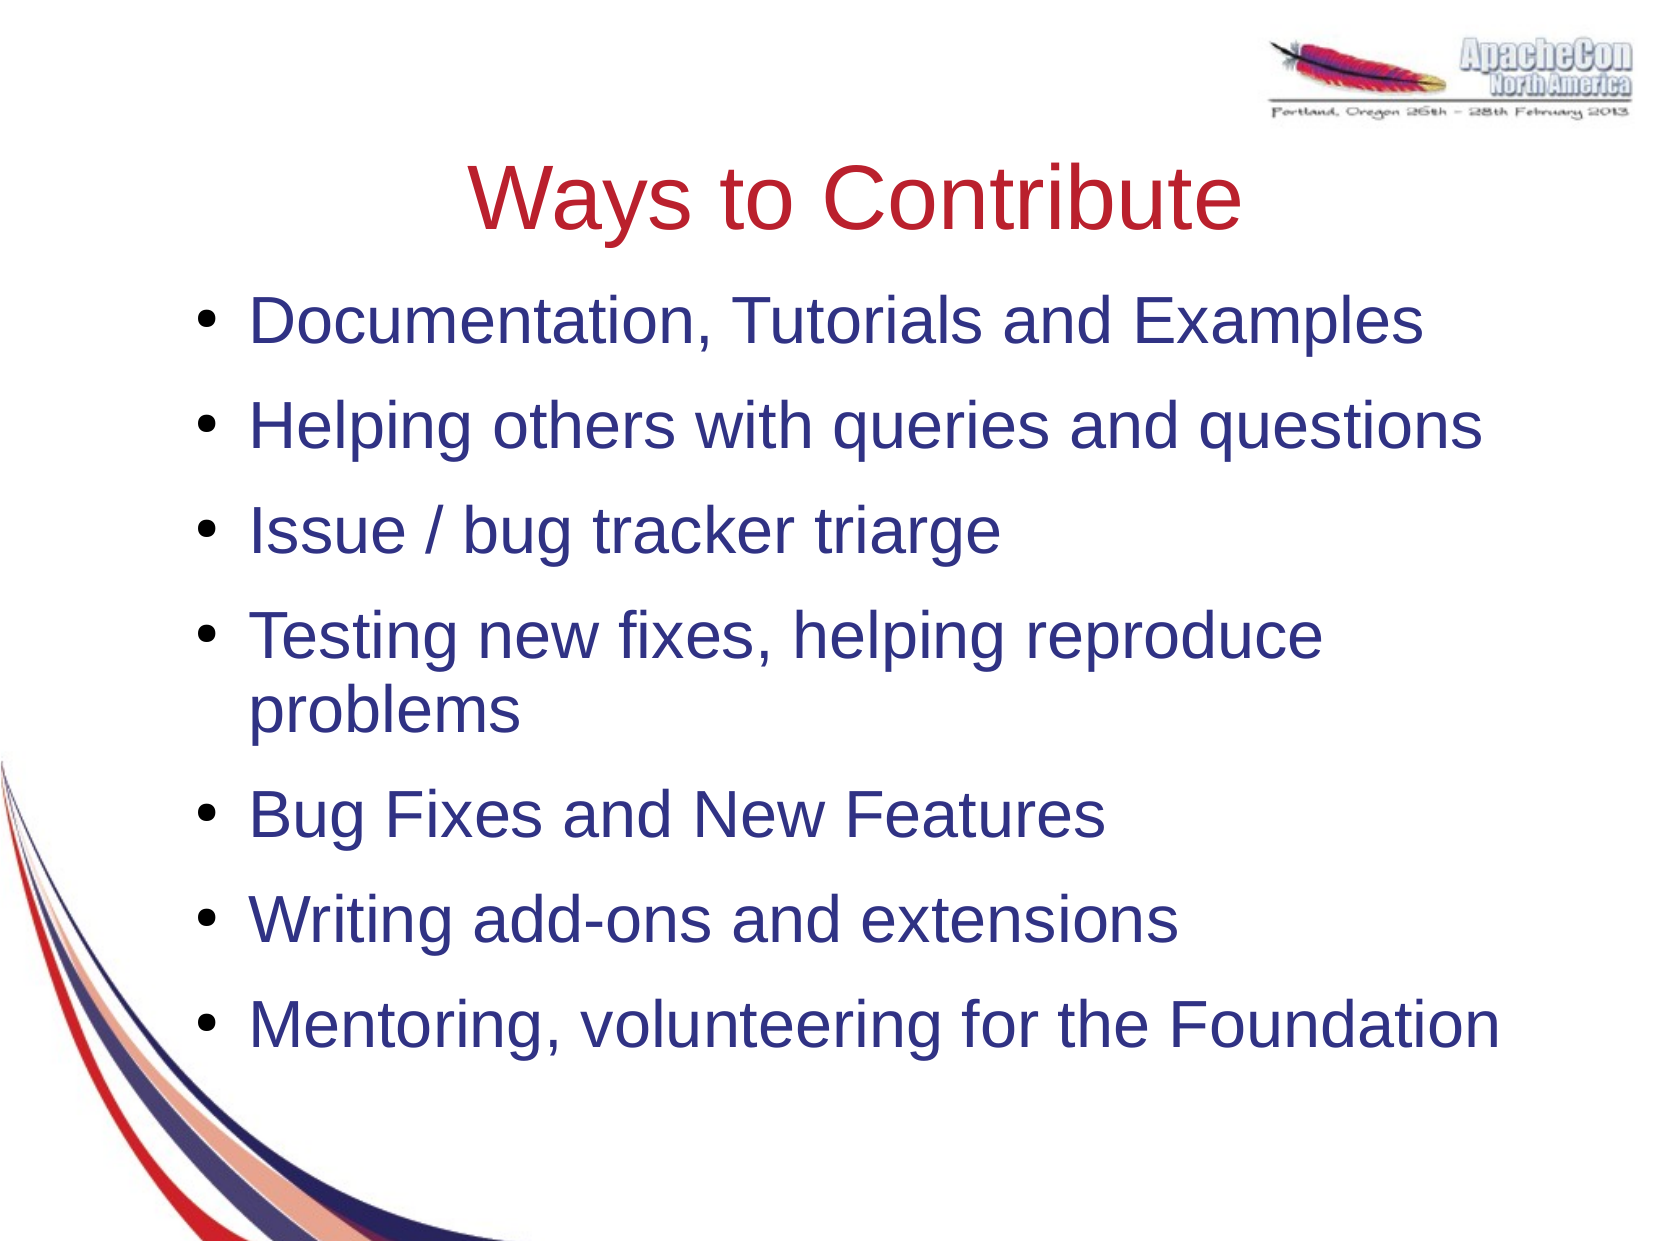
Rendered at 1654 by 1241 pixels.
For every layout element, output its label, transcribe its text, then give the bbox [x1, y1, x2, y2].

picture [0, 0, 1654, 1241]
title Ways to Contribute [177, 141, 1536, 254]
list Documentation, Tutorials and Examples Helping others with queries and questions Issue / bug tracker triarge Testing new fixes, helping reproduce problems Bug Fixes and New Features Writing add-ons and extensions Mentoring, volunteering for the Foundation [177, 283, 1536, 1167]
